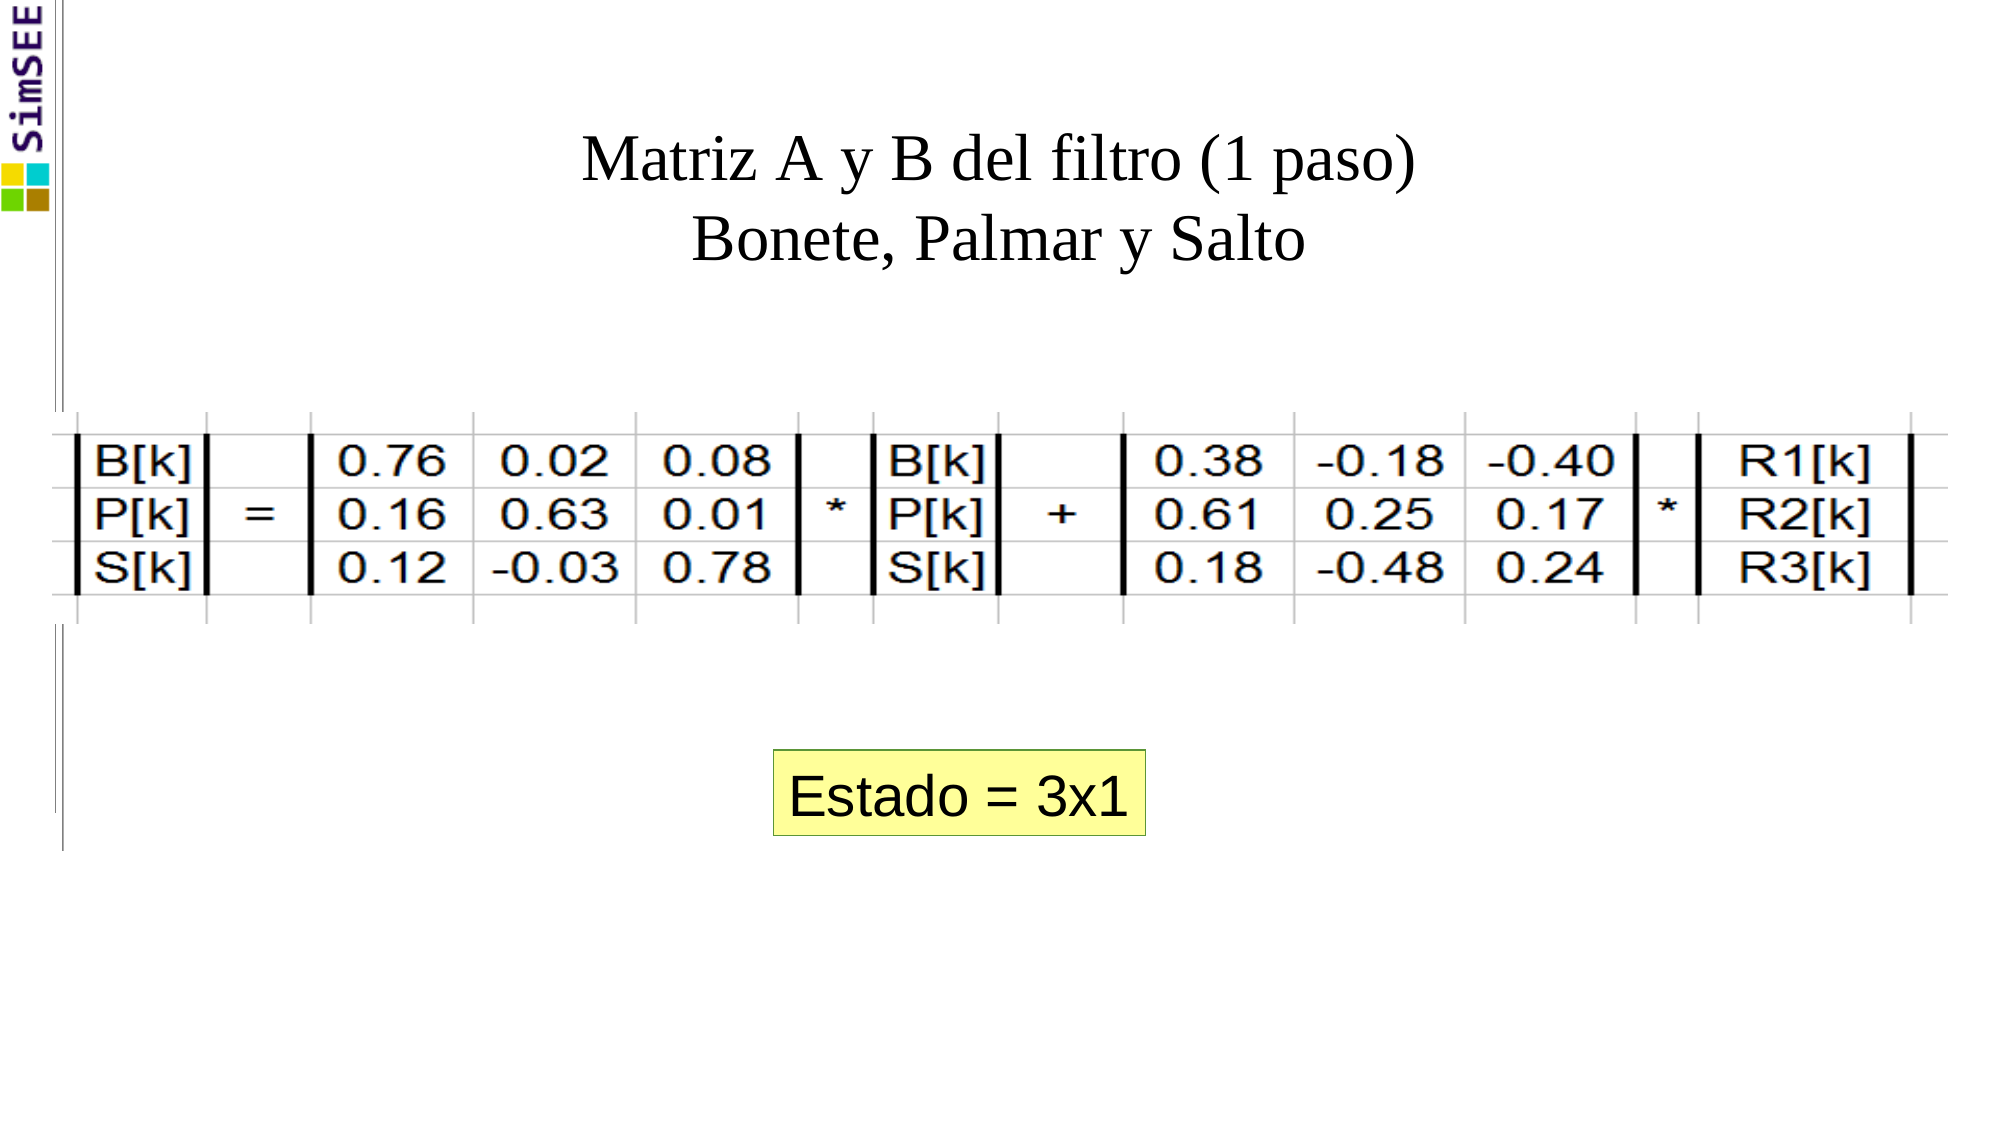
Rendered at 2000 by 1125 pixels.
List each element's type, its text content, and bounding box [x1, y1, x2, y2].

picture [52, 412, 1948, 624]
picture [0, 5, 52, 154]
title Matriz A y B del filtro (1 paso) Bonete, Palmar y Salto [149, 99, 1850, 288]
picture [0, 162, 51, 213]
text_box Estado = 3x1 [773, 750, 1146, 836]
